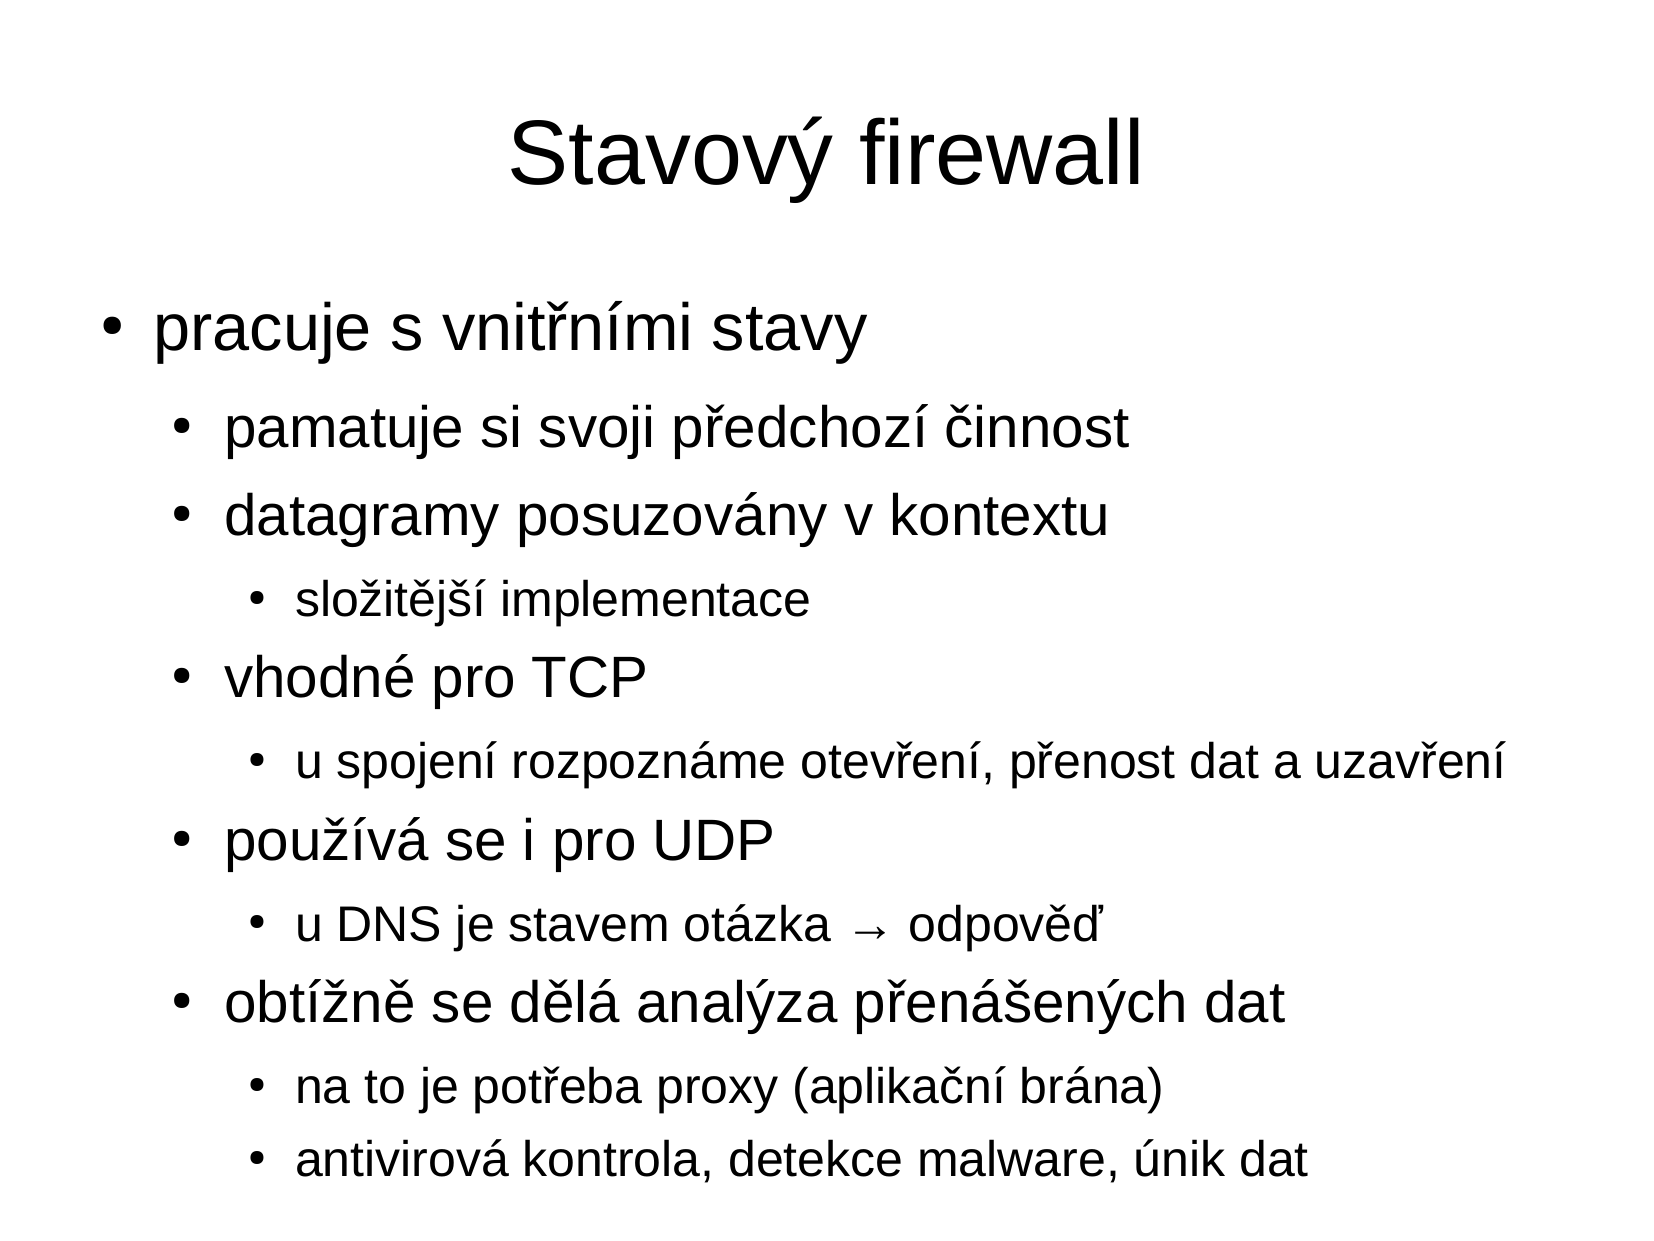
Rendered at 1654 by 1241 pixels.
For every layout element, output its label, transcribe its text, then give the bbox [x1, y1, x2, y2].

list pracuje s vnitřními stavy pamatuje si svoji předchozí činnost datagramy posuzovány v kontextu složitější implementace vhodné pro TCP u spojení rozpoznáme otevření, přenost dat a uzavření používá se i pro UDP u DNS je stavem otázka → odpověď obtížně se dělá analýza přenášených dat na to je potřeba proxy (aplikační brána) antivirová kontrola, detekce malware, únik dat [82, 290, 1571, 1188]
title Stavový firewall [82, 56, 1571, 250]
